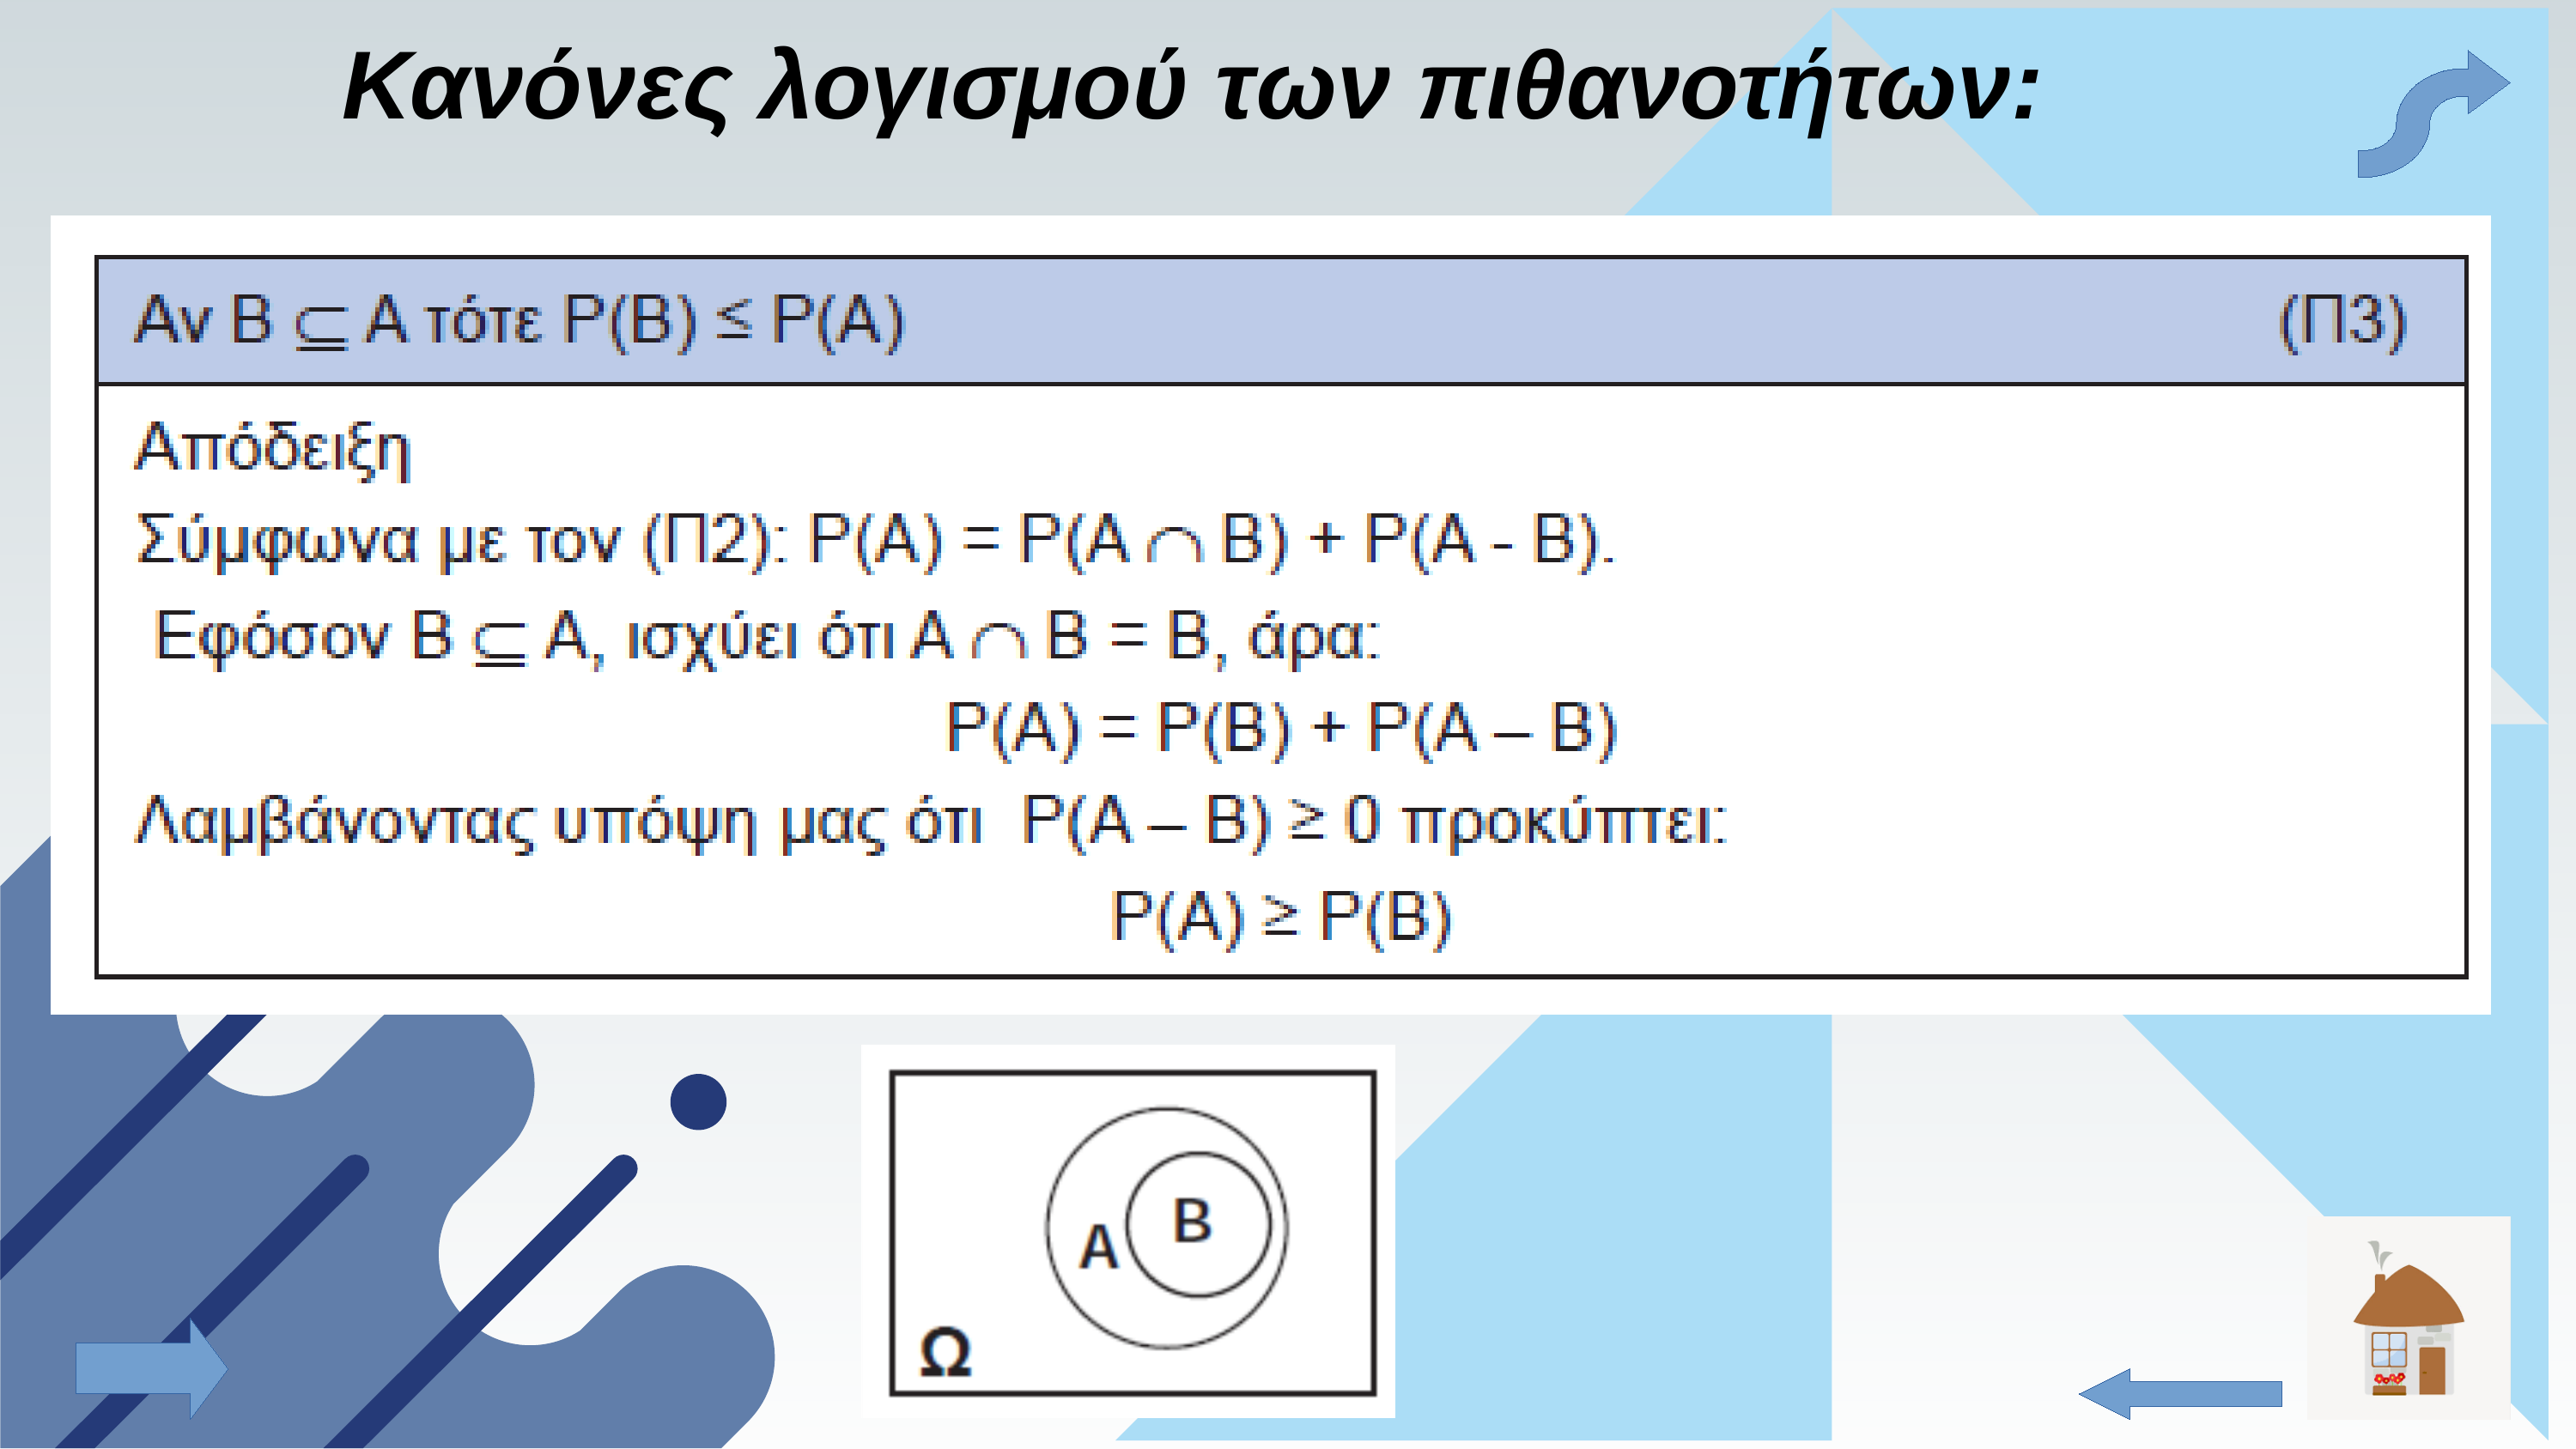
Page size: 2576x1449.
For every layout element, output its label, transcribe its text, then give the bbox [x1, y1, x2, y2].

text_box Κανόνες λογισμού των πιθανοτήτων: [329, 25, 2105, 178]
picture [861, 1045, 1395, 1418]
picture [51, 215, 2491, 1015]
picture [2307, 1216, 2511, 1420]
text_box [0, 0, 2576, 1449]
